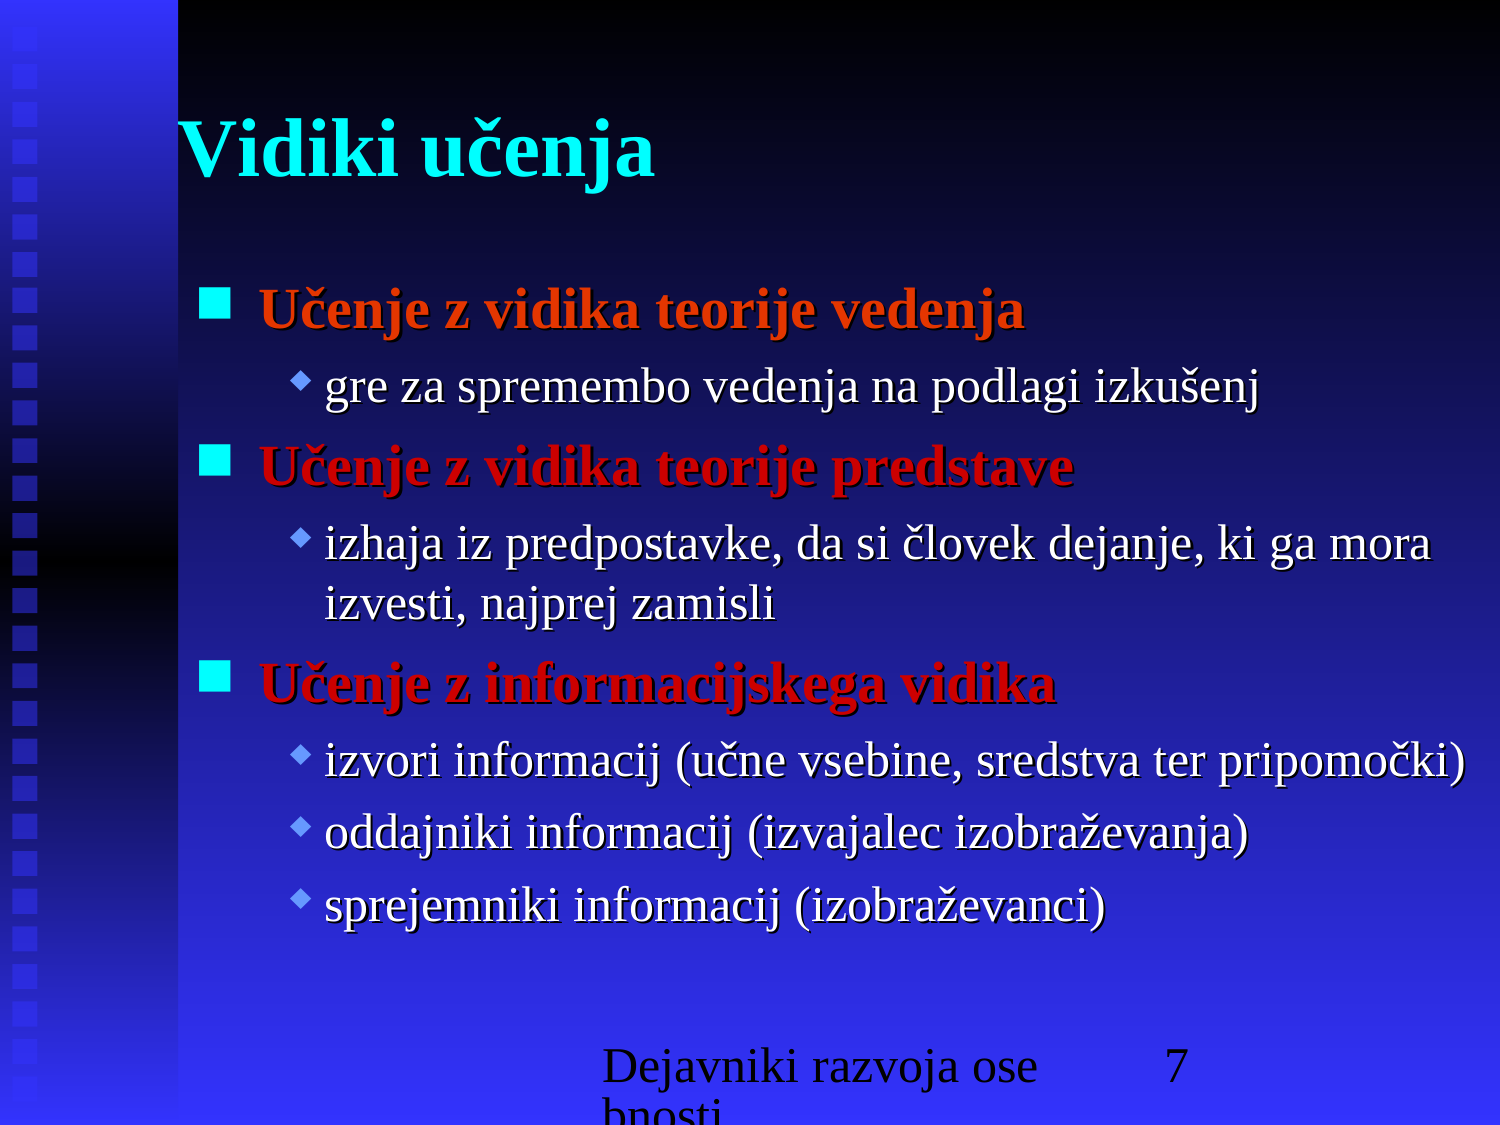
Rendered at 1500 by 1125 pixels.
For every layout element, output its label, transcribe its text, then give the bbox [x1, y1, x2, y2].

title Vidiki učenja [162, 82, 1438, 205]
list Učenje z vidika teorije vedenja gre za spremembo vedenja na podlagi izkušenj Učenje z vidika teorije predstave izhaja iz predpostavke, da si človek dejanje, ki ga mora izvesti, najprej zamisli Učenje z informacijskega vidika izvori informacij (učne vsebine, sredstva ter pripomočki) oddajniki informacij (izvajalec izobraževanja) sprejemniki informacij (izobraževanci) [187, 262, 1488, 1001]
